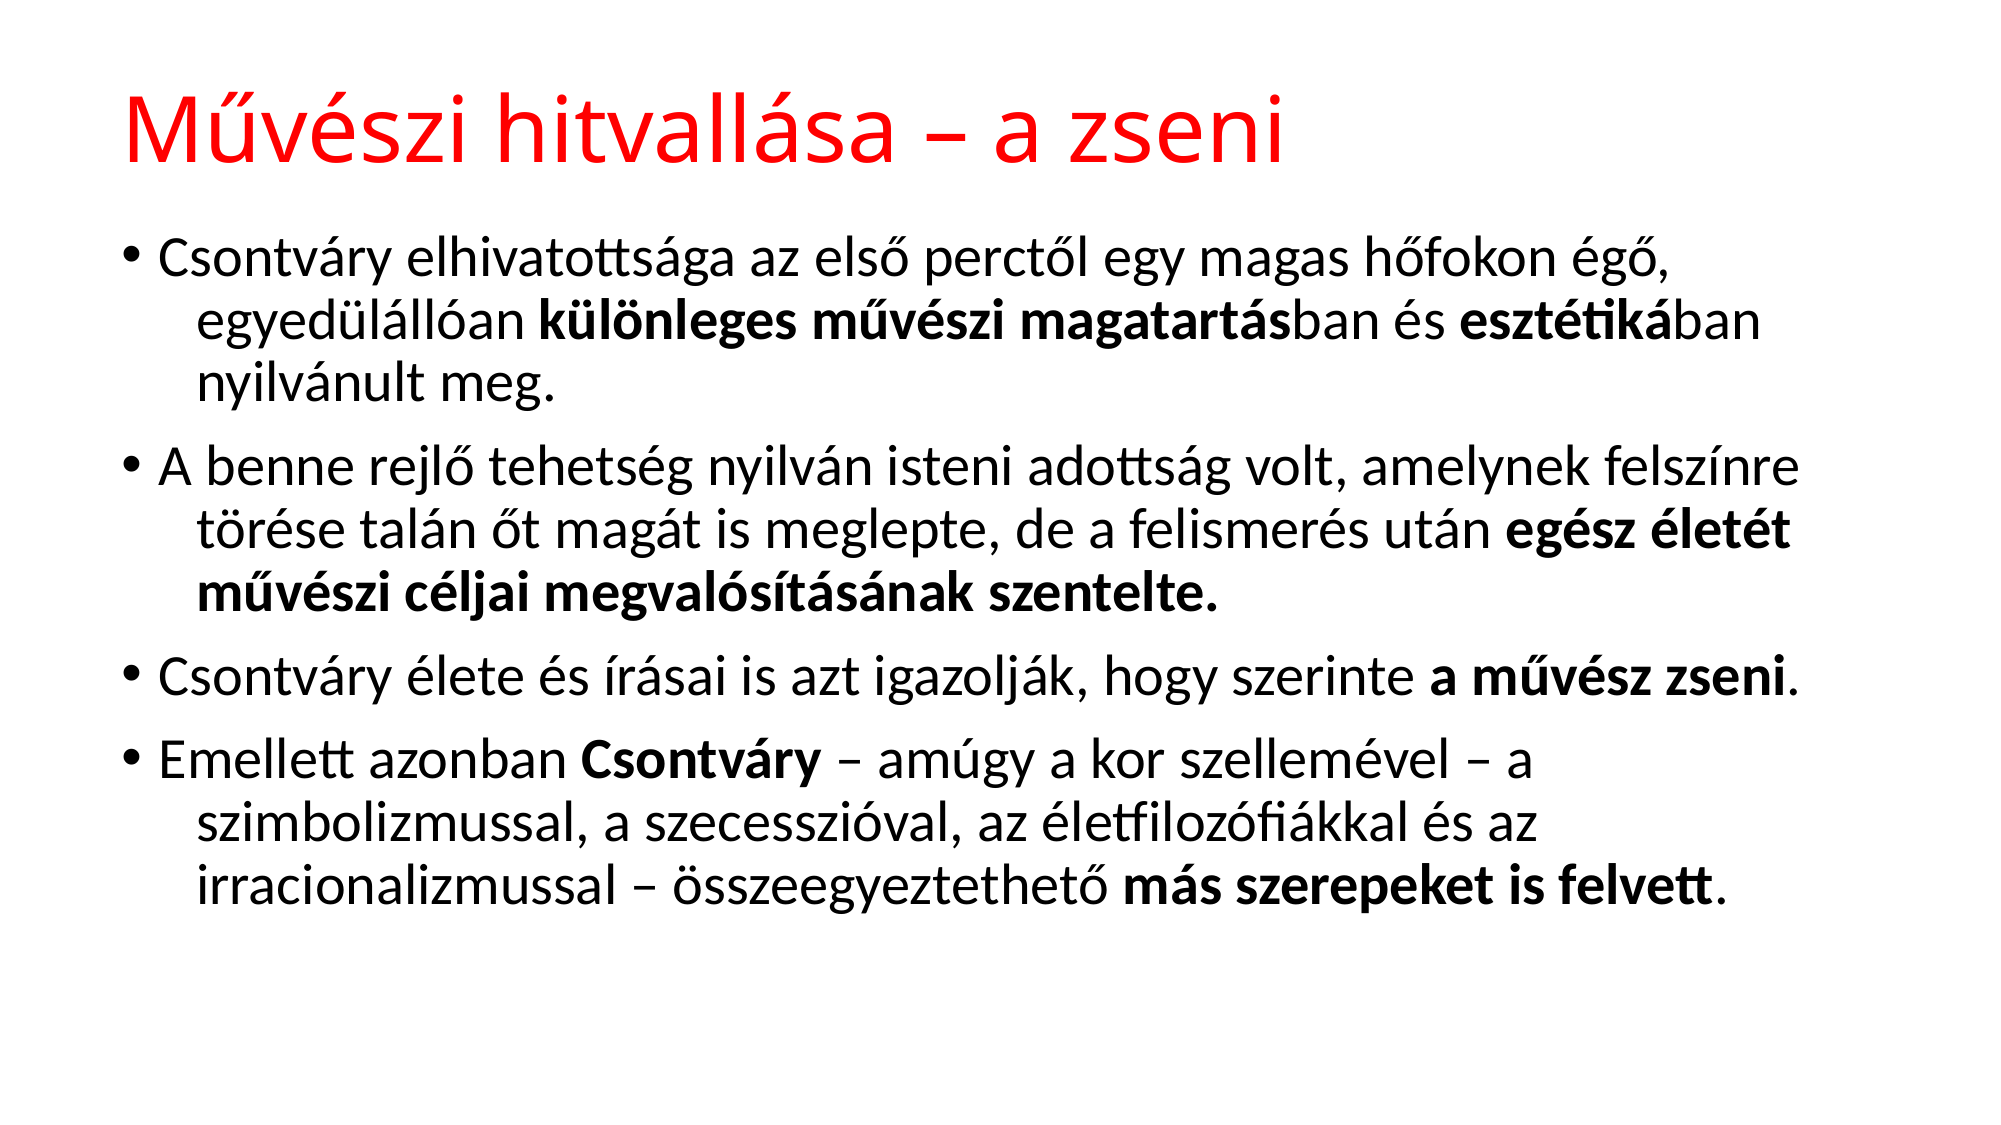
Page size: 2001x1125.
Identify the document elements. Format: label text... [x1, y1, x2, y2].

title Művészi hitvallása – a zseni [106, 24, 1832, 218]
list Csontváry elhivatottsága az első perctől egy magas hőfokon égő, egyedülállóan különleges művészi magatartásban és esztétikában nyilvánult meg. A benne rejlő tehetség nyilván isteni adottság volt, amelynek felszínre törése talán őt magát is meglepte, de a felismerés után egész életét művészi céljai megvalósításának szentelte. Csontváry élete és írásai is azt igazolják, hogy szerinte a művész zseni. Emellett azonban Csontváry – amúgy a kor szellemével – a szimbolizmussal, a szecesszióval, az életfilozófiákkal és az irracionalizmussal – összeegyeztethető más szerepeket is felvett. [106, 218, 1908, 1062]
